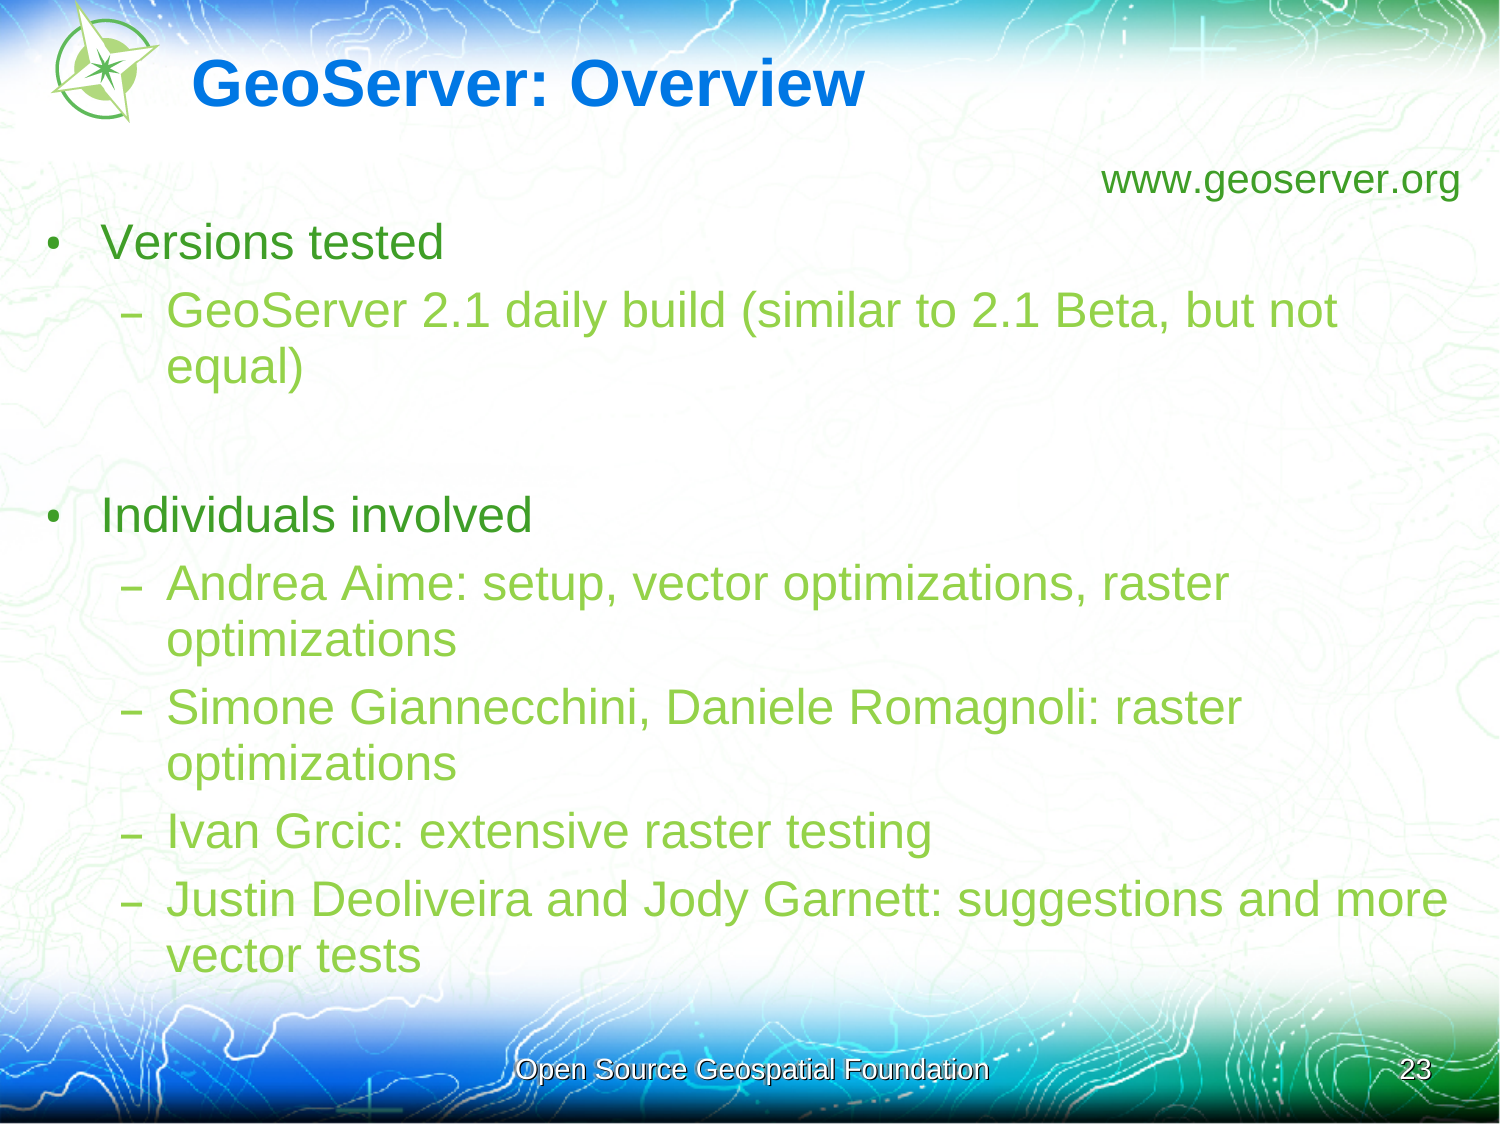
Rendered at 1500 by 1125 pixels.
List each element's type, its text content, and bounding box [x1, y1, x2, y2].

picture [0, 0, 1500, 1125]
list www.geoserver.org Versions tested GeoServer 2.1 daily build (similar to 2.1 Beta, but not equal) Individuals involved Andrea Aime: setup, vector optimizations, raster optimizations Simone Giannecchini, Daniele Romagnoli: raster optimizations Ivan Grcic: extensive raster testing Justin Deoliveira and Jody Garnett: suggestions and more vector tests [29, 147, 1477, 1125]
title GeoServer: Overview [177, 33, 1477, 134]
